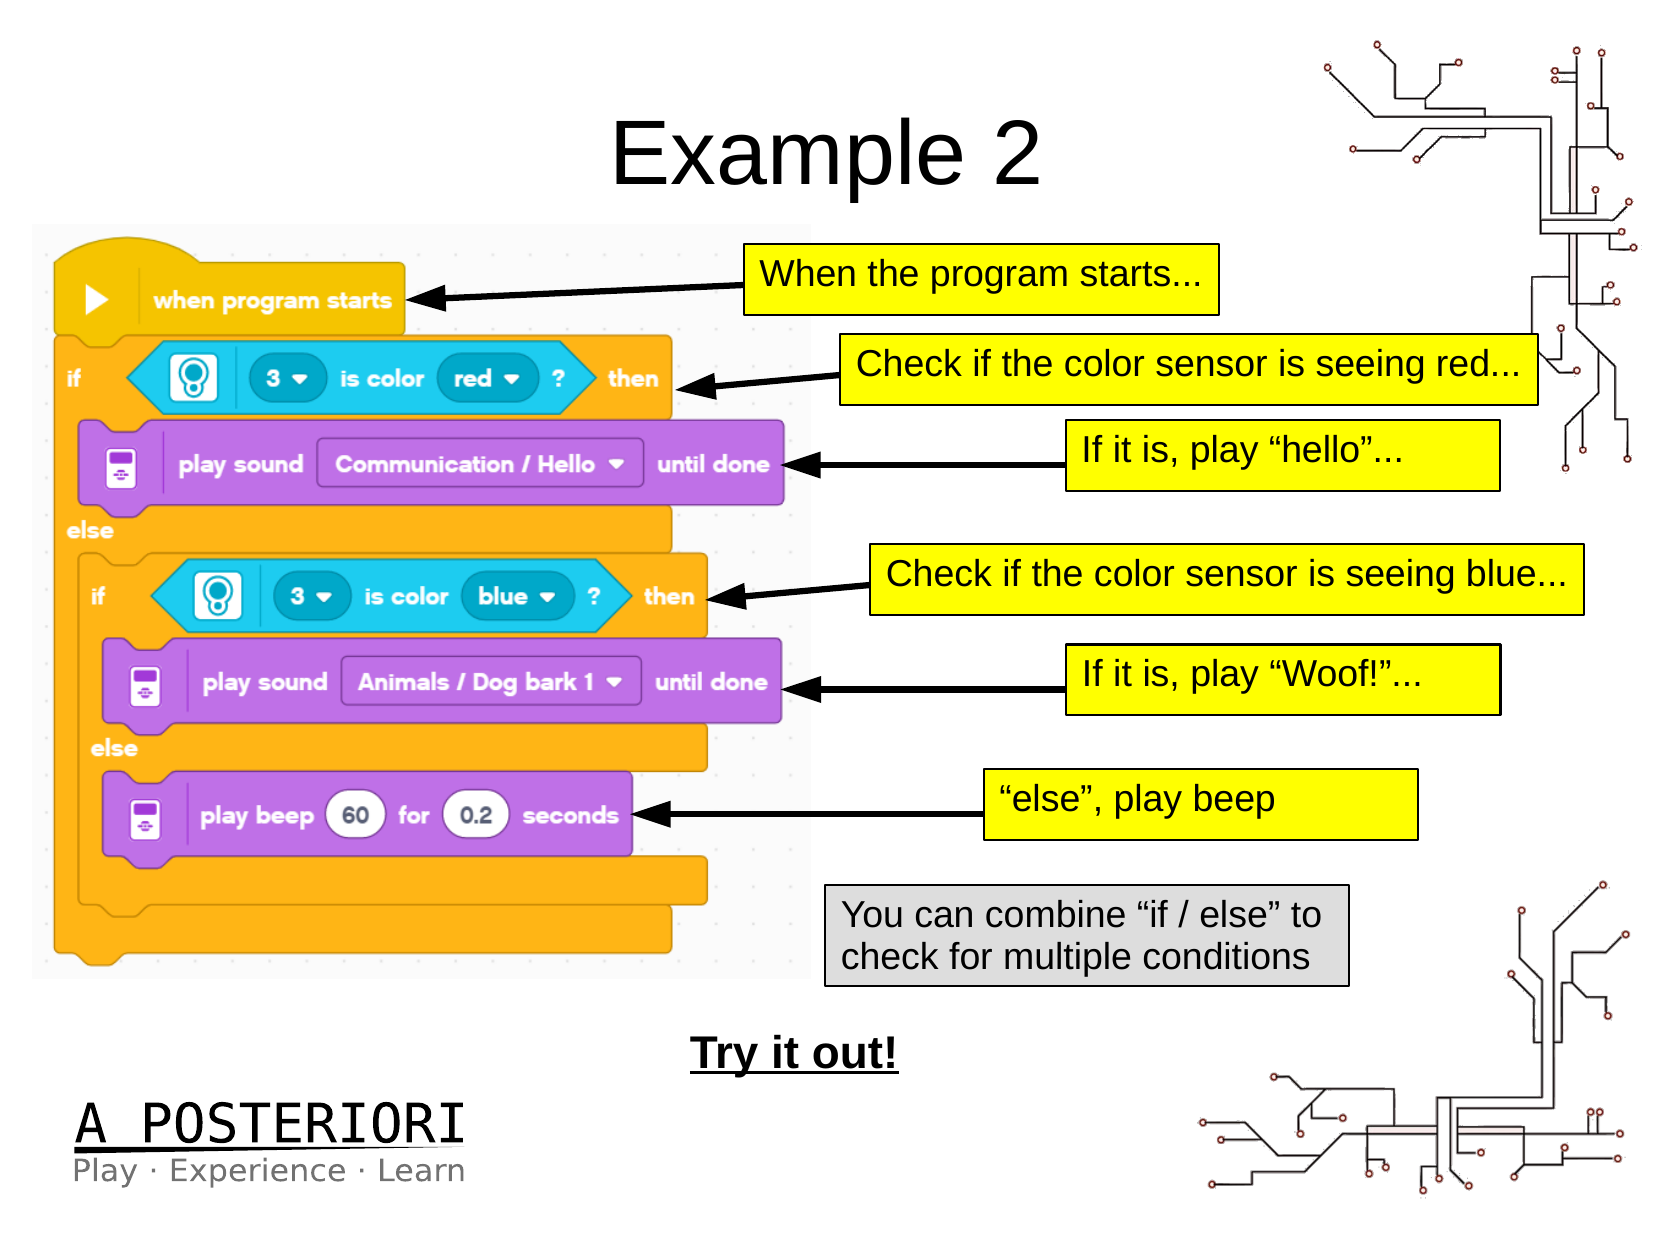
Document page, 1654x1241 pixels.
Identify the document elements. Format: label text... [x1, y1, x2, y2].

picture [32, 224, 811, 980]
text_box If it is, play “hello”... [1065, 420, 1501, 491]
text_box If it is, play “Woof!”... [1066, 644, 1501, 716]
text_box Try it out! [675, 1020, 931, 1110]
title Example 2 [82, 49, 1571, 257]
text_box When the program starts... [743, 244, 1219, 316]
text_box “else”, play beep [983, 769, 1418, 841]
picture [1177, 863, 1635, 1200]
picture [1305, 35, 1643, 495]
text_box Check if the color sensor is seeing blue... [870, 544, 1585, 616]
text_box You can combine “if / else” to check for multiple conditions [825, 885, 1349, 986]
text_box Check if the color sensor is seeing red... [840, 334, 1538, 406]
